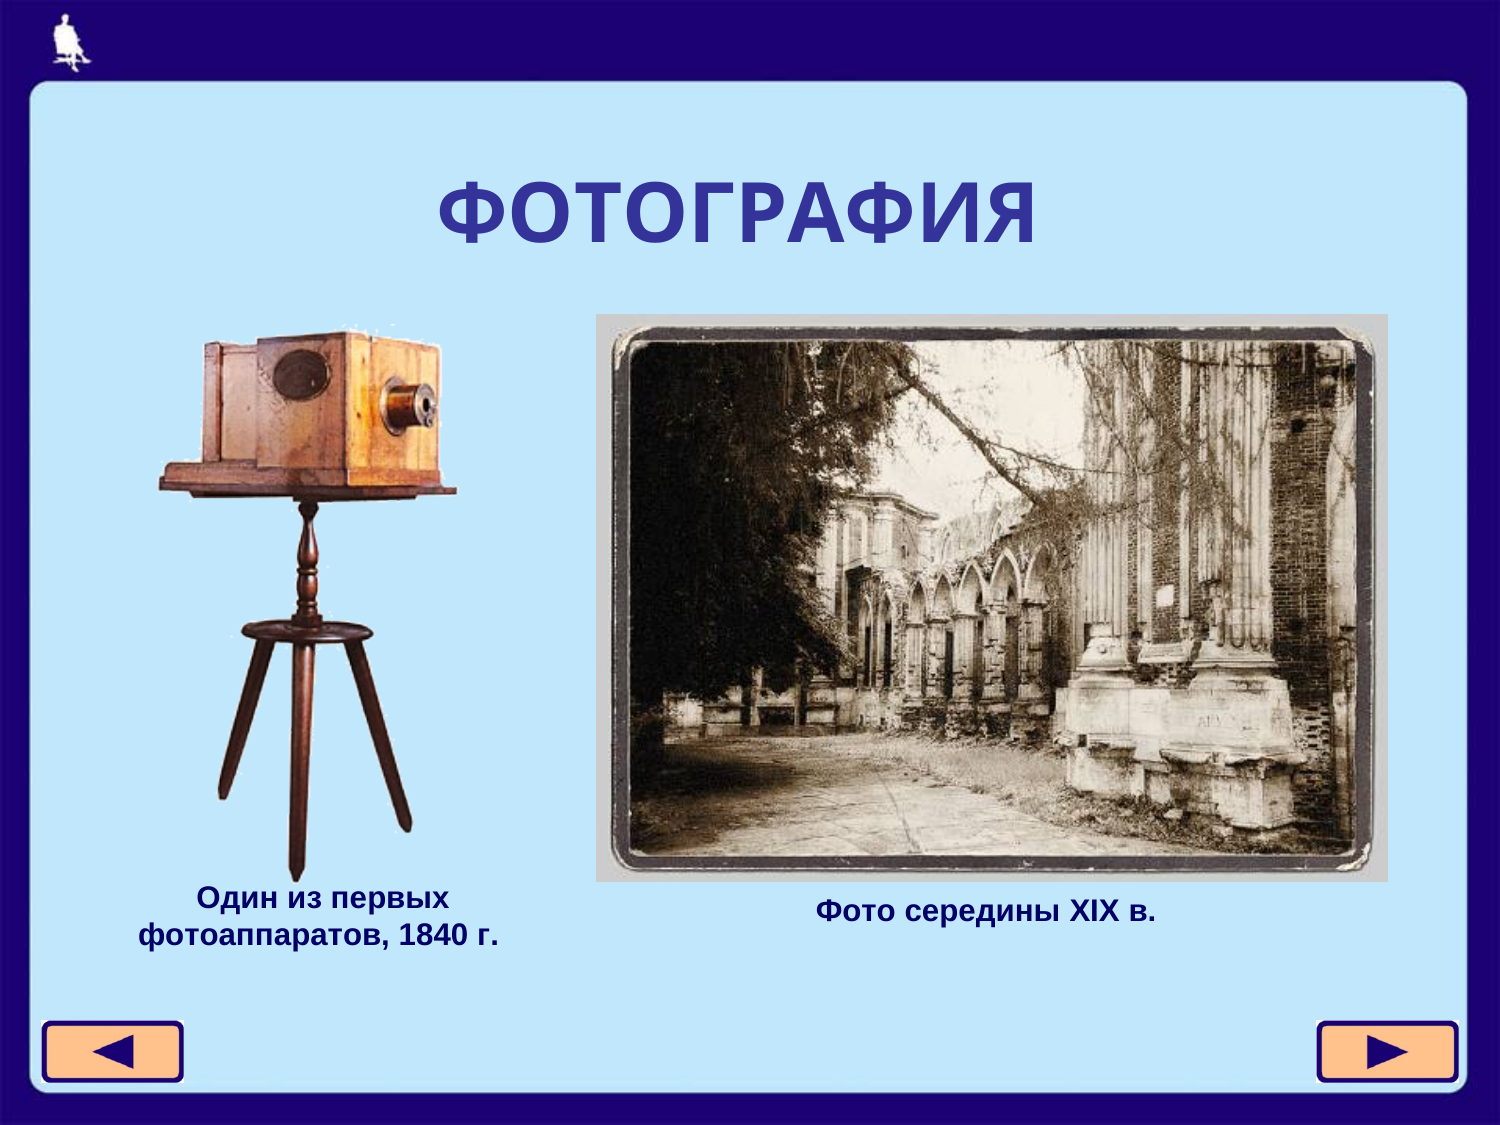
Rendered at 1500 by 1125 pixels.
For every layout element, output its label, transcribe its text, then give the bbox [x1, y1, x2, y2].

text_box Фото середины XIX в. [596, 882, 1377, 936]
picture [0, 0, 1500, 1125]
text_box Один из первых фотоаппаратов, 1840 г. [100, 869, 538, 960]
title ФОТОГРАФИЯ [75, 115, 1426, 303]
